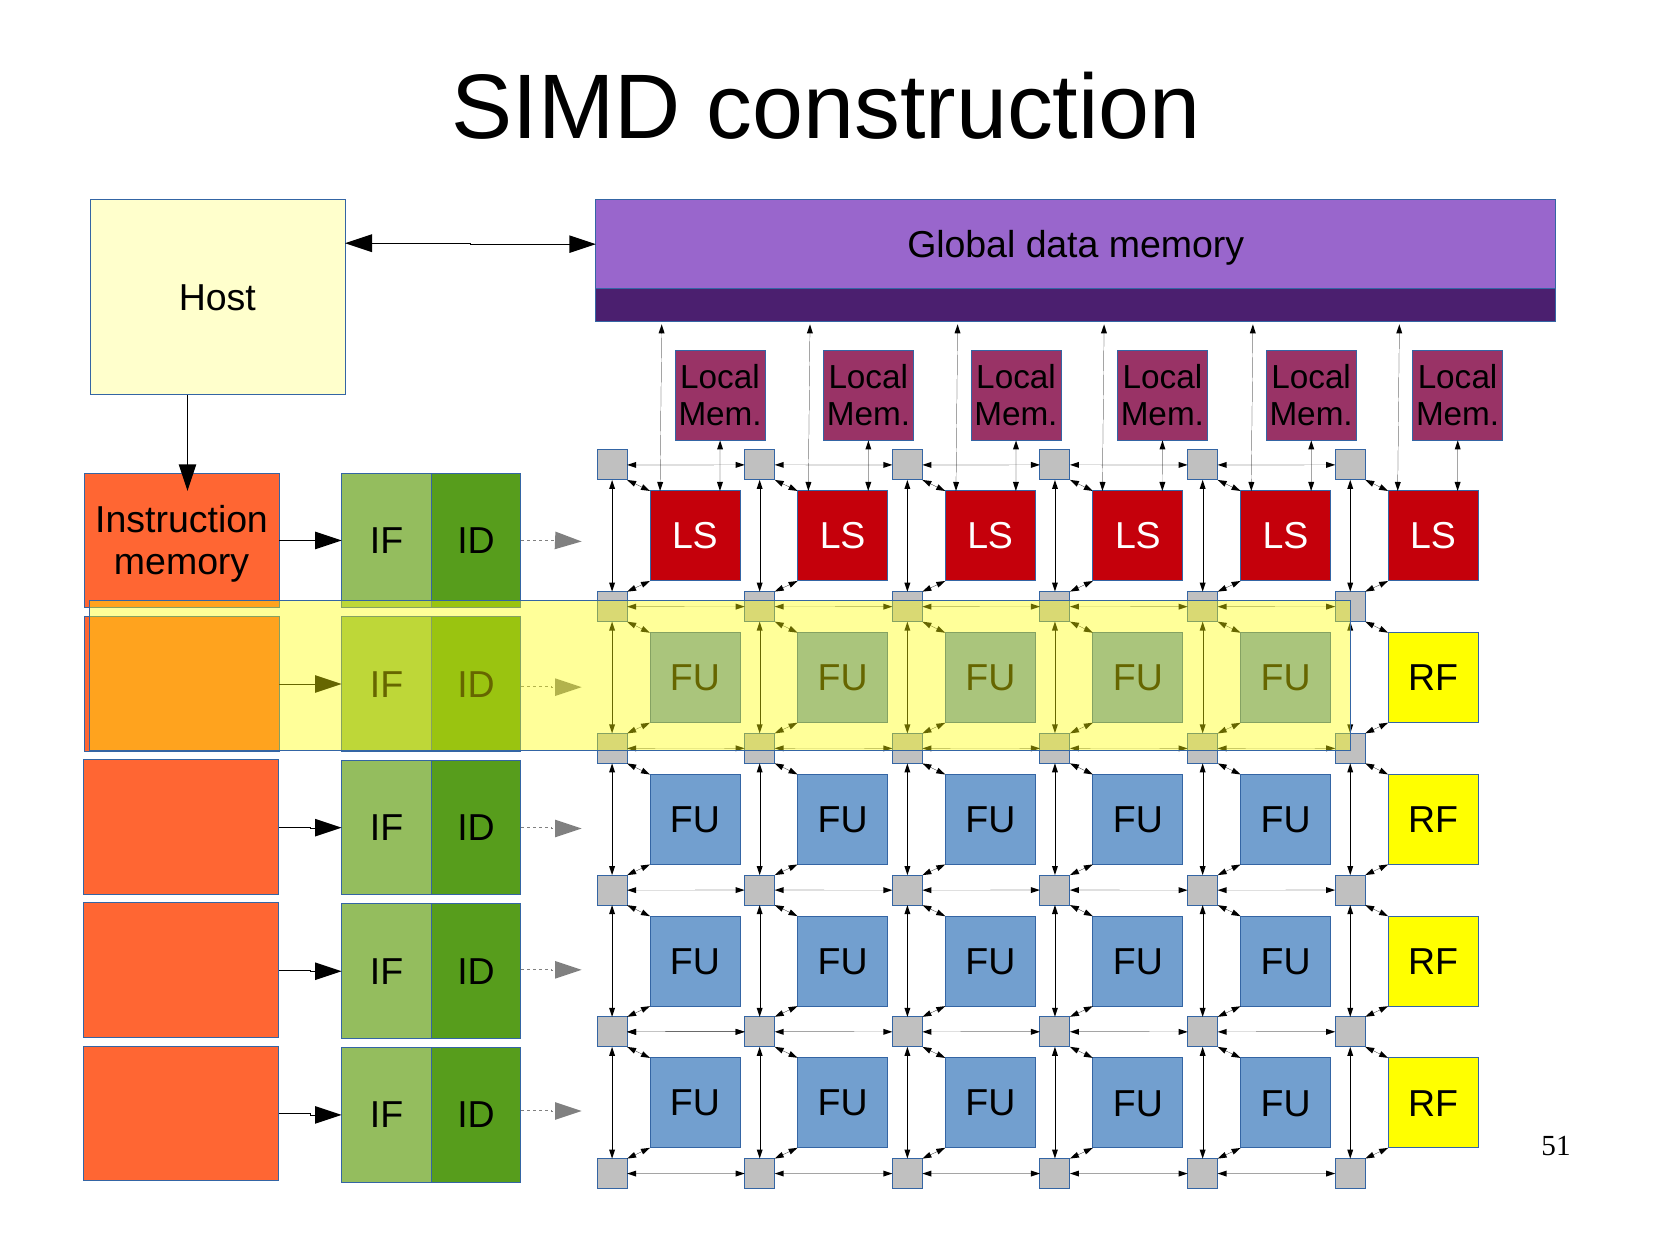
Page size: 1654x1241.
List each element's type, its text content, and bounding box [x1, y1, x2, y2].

text_box [892, 1016, 923, 1047]
text_box FU [945, 1057, 1036, 1148]
text_box LS [1092, 490, 1183, 581]
text_box Local Mem. [971, 350, 1062, 441]
text_box [1187, 449, 1218, 480]
text_box RF [1388, 774, 1479, 865]
text_box IF [341, 473, 432, 600]
text_box [744, 875, 775, 906]
text_box FU [1240, 1057, 1331, 1148]
text_box FU [945, 916, 1036, 1007]
text_box FU [1092, 774, 1183, 865]
text_box [1335, 875, 1366, 906]
text_box Local Mem. [1412, 350, 1503, 441]
text_box Local Mem. [1117, 350, 1208, 441]
text_box RF [1388, 916, 1479, 1007]
text_box [744, 449, 775, 480]
text_box ID [432, 1047, 521, 1183]
text_box FU [797, 774, 888, 865]
text_box Local Mem. [675, 350, 766, 441]
text_box [597, 1158, 628, 1189]
text_box FU [797, 1057, 888, 1148]
text_box Host [90, 211, 346, 395]
text_box [1039, 1158, 1070, 1189]
text_box ID [432, 760, 521, 895]
text_box FU [797, 916, 888, 1007]
text_box FU [650, 916, 741, 1007]
text_box [83, 1046, 279, 1181]
text_box [1335, 449, 1366, 480]
text_box FU [1092, 1057, 1183, 1148]
title SIMD construction [82, 2, 1571, 211]
text_box Local Mem. [1266, 350, 1357, 441]
text_box LS [797, 490, 888, 581]
text_box LS [1240, 490, 1331, 581]
text_box [1335, 1016, 1366, 1047]
text_box [83, 759, 279, 895]
text_box IF [341, 903, 432, 1039]
text_box FU [650, 774, 741, 865]
text_box IF [341, 1047, 432, 1183]
text_box RF [1388, 1057, 1479, 1148]
text_box [1187, 875, 1218, 906]
text_box [1335, 1158, 1366, 1189]
text_box FU [1092, 916, 1183, 1007]
text_box [595, 288, 1556, 322]
text_box [744, 1016, 775, 1047]
text_box [1187, 1158, 1218, 1189]
text_box [597, 449, 628, 480]
text_box Local Mem. [823, 350, 914, 441]
text_box LS [1388, 490, 1479, 581]
text_box FU [945, 774, 1036, 865]
text_box LS [650, 490, 741, 581]
text_box [84, 591, 1366, 764]
text_box Instruction memory [84, 473, 280, 608]
text_box [892, 449, 923, 480]
text_box LS [945, 490, 1036, 581]
text_box IF [341, 760, 432, 895]
text_box [892, 875, 923, 906]
text_box [1187, 1016, 1218, 1047]
text_box FU [1240, 916, 1331, 1007]
text_box RF [1388, 632, 1479, 723]
text_box [892, 1158, 923, 1189]
text_box FU [650, 1057, 741, 1148]
text_box ID [432, 903, 521, 1039]
text_box [597, 875, 628, 906]
text_box [1039, 875, 1070, 906]
text_box FU [1240, 774, 1331, 865]
text_box [1039, 1016, 1070, 1047]
text_box [597, 1016, 628, 1047]
text_box [744, 1158, 775, 1189]
text_box [83, 902, 279, 1038]
text_box Global data memory [595, 211, 1556, 288]
text_box ID [432, 473, 521, 600]
text_box [1039, 449, 1070, 480]
